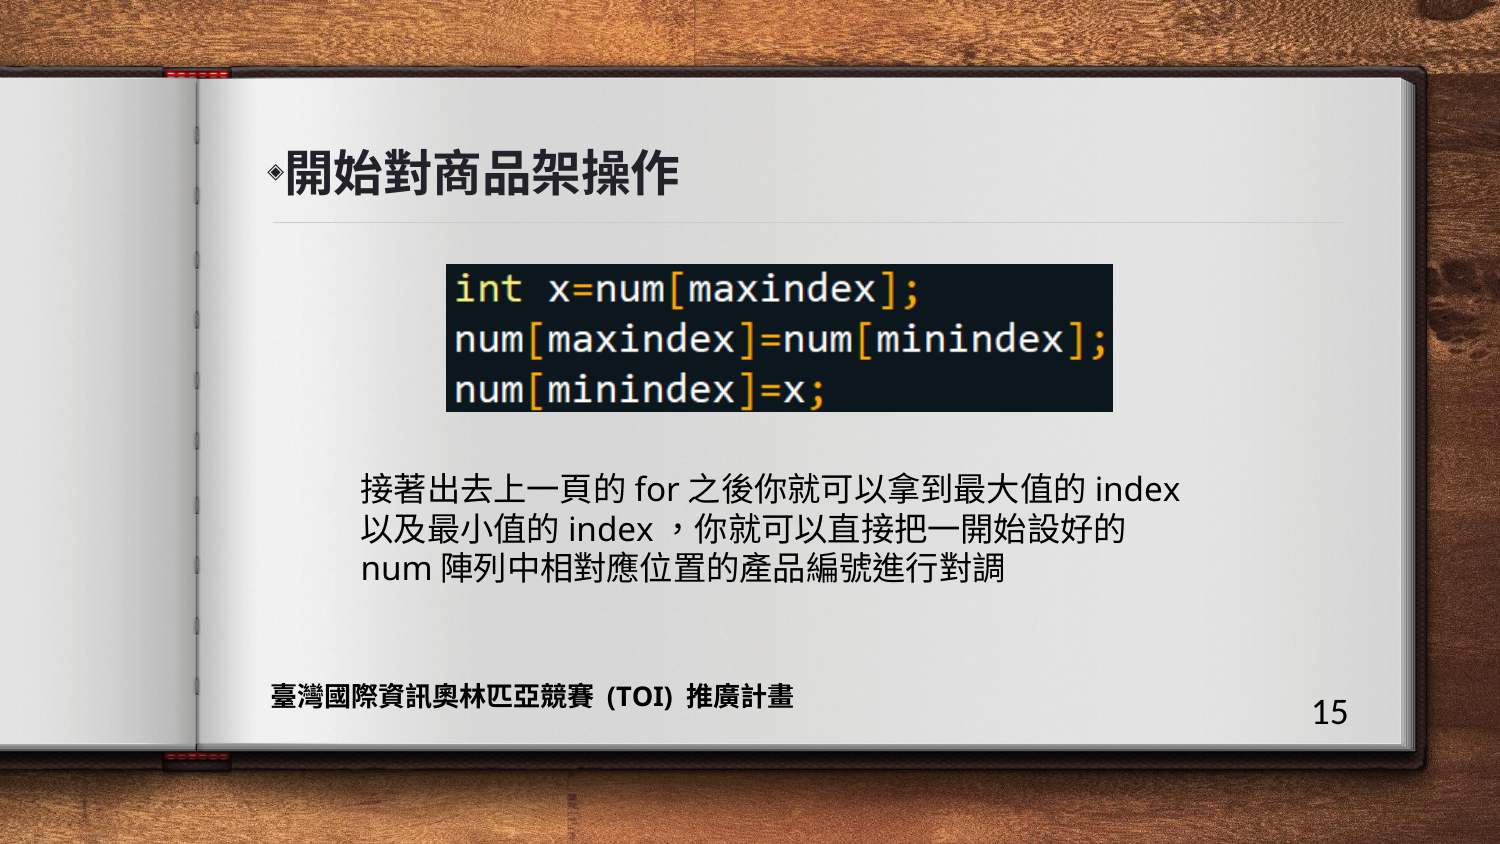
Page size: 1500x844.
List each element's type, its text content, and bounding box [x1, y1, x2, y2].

text_box [1295, 672, 1386, 737]
list 開始對商品架操作 [252, 126, 1183, 216]
picture [446, 264, 1113, 412]
text_box 接著出去上一頁的for之後你就可以拿到最大值的index以及最小值的index，你就可以直接把一開始設好的num陣列中相對應位置的產品編號進行對調 [345, 460, 1213, 597]
